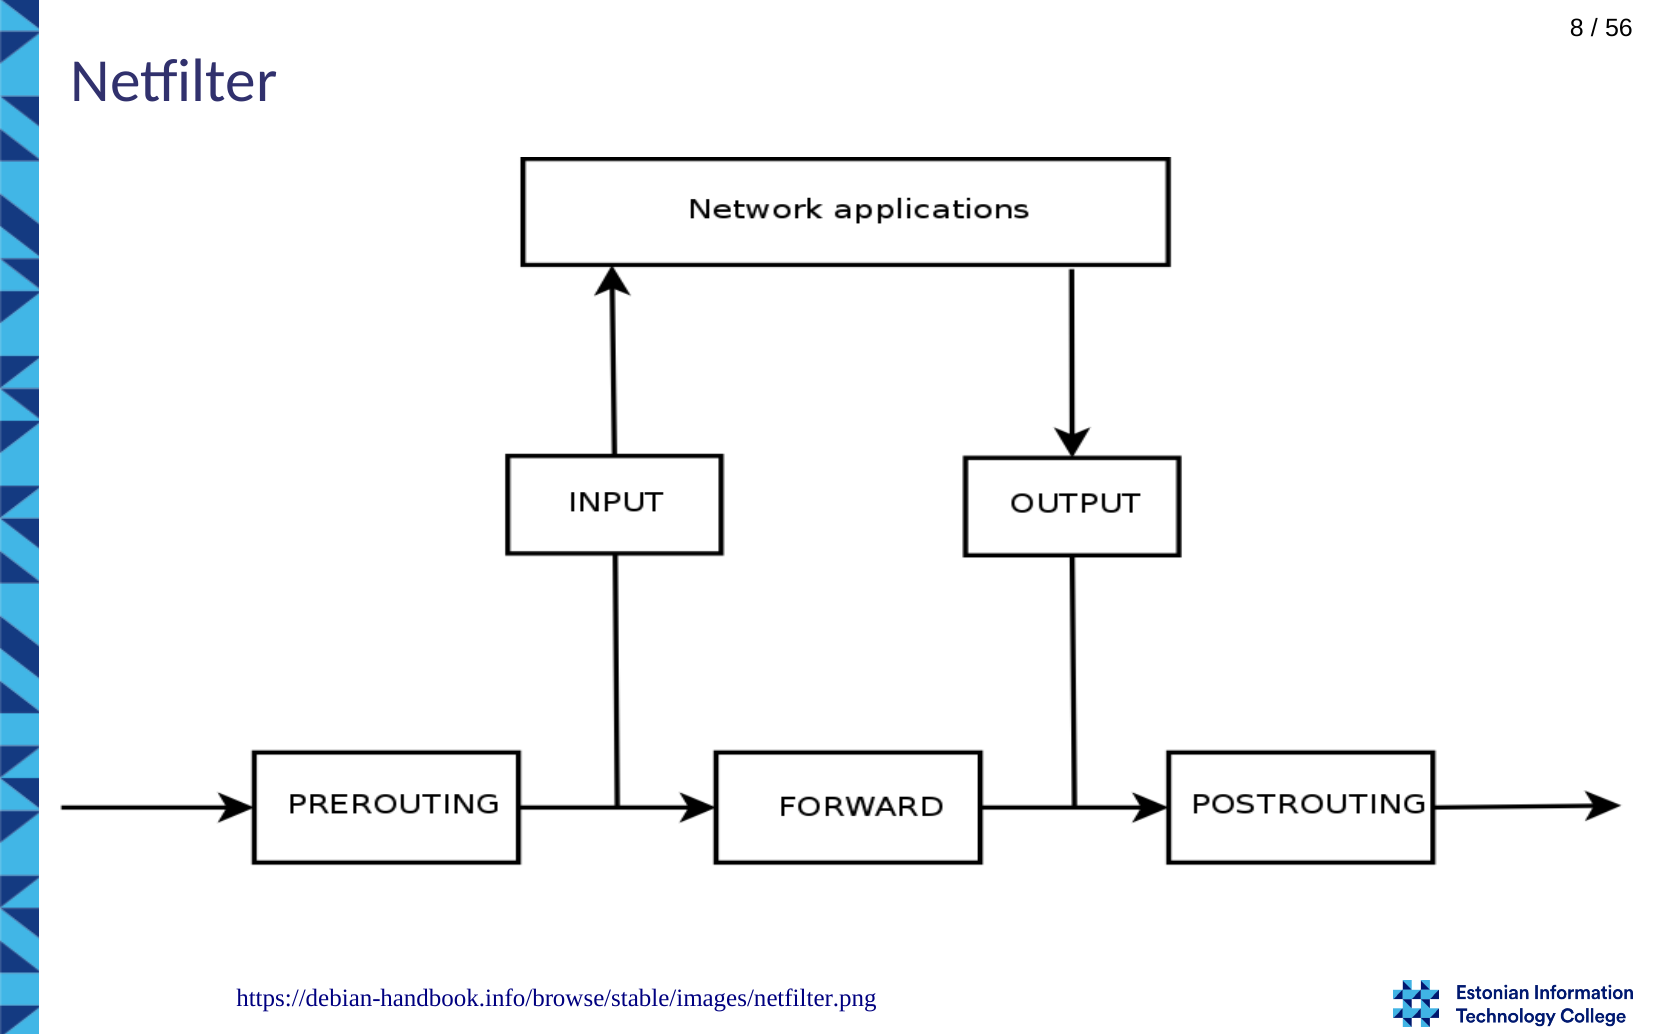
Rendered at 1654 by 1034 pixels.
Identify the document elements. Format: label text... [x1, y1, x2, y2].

text_box https://debian-handbook.info/browse/stable/images/netfilter.png [236, 984, 1388, 1013]
picture [1393, 980, 1633, 1027]
title Netfilter [70, 41, 1630, 130]
picture [59, 157, 1630, 866]
